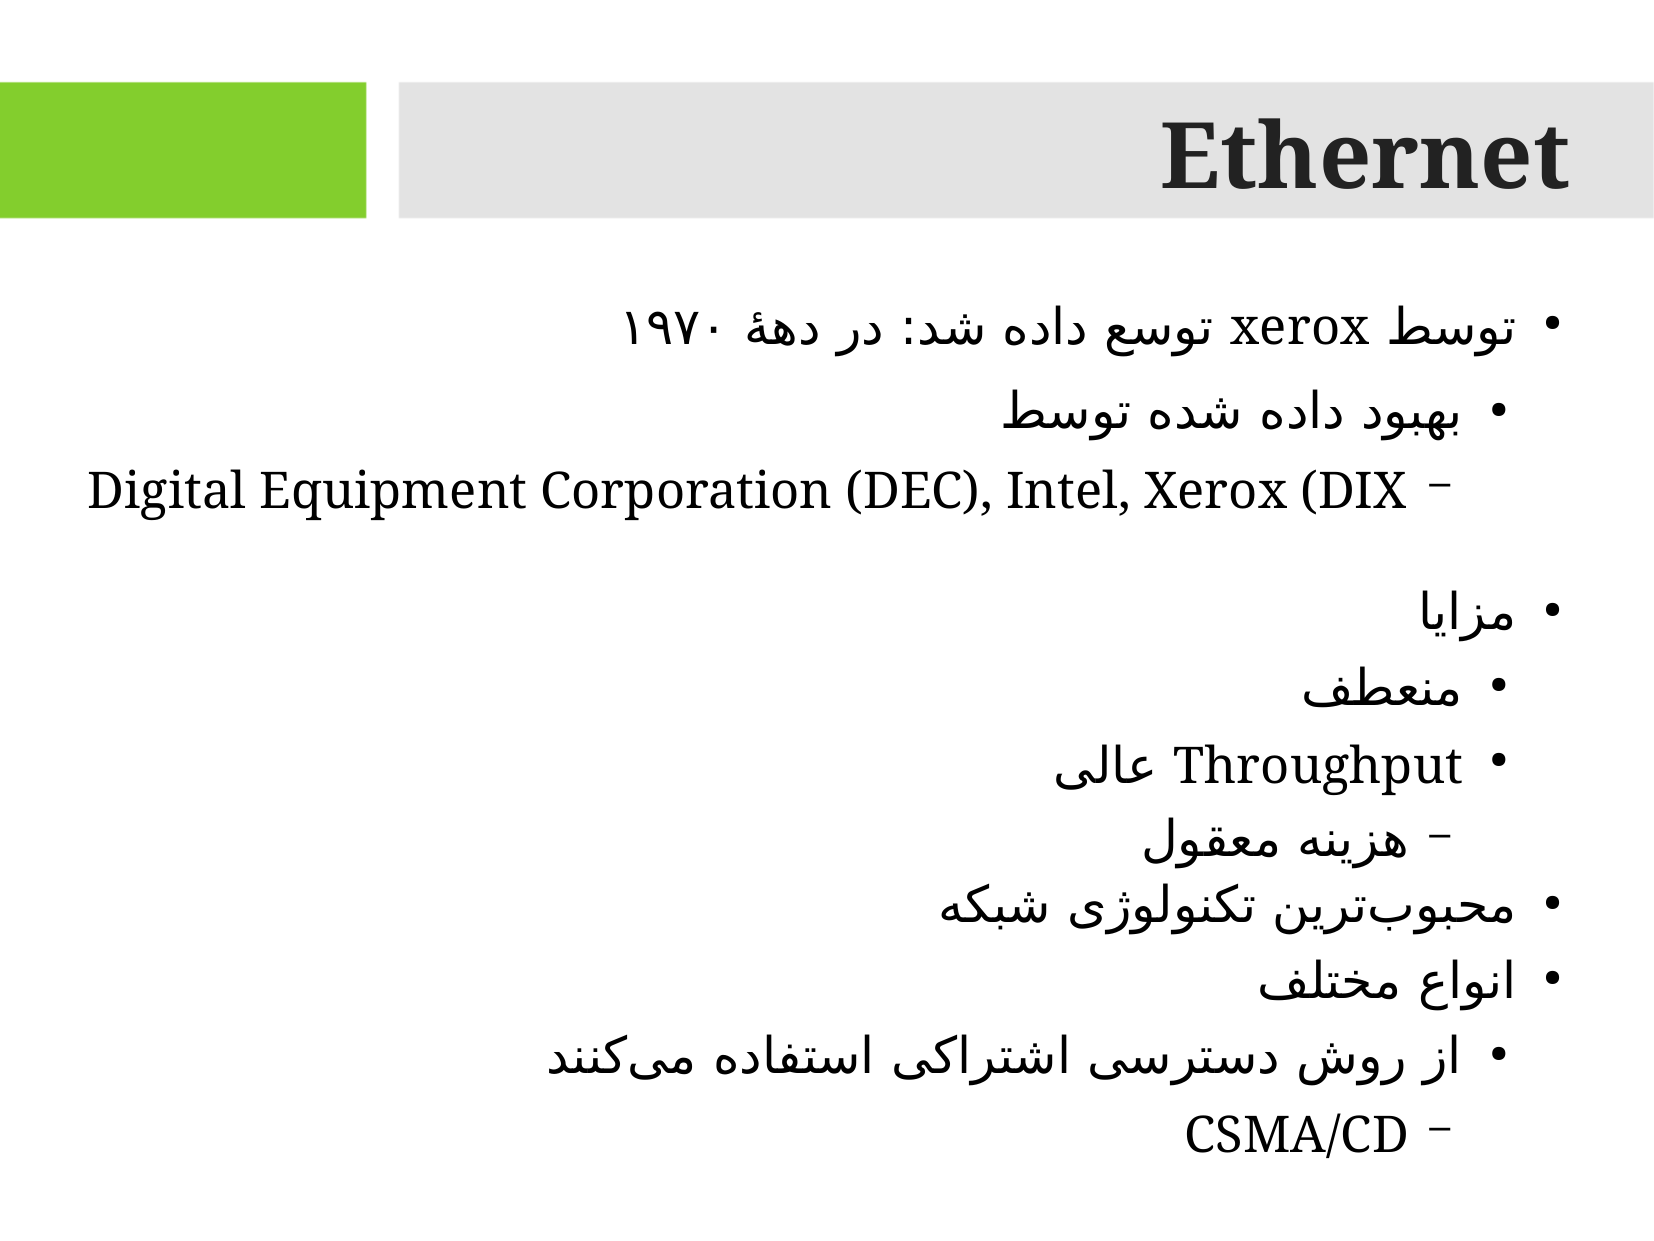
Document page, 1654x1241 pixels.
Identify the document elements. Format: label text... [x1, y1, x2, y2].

picture [0, 0, 1654, 1241]
title Ethernet [82, 49, 1571, 257]
list توسط xerox توسع داده شد: در دههٔ ۱۹۷۰ بهبود داده شده توسط Digital Equipment Corporation (DEC), Intel, Xerox (DIX مزایا منعطف Throughput عالی هزینه معقول محبوب‌ترین تکنولوژی شبکه انواع مختلف از روش دسترسی اشتراکی استفاده می‌کنند CSMA/CD [82, 290, 1571, 1182]
